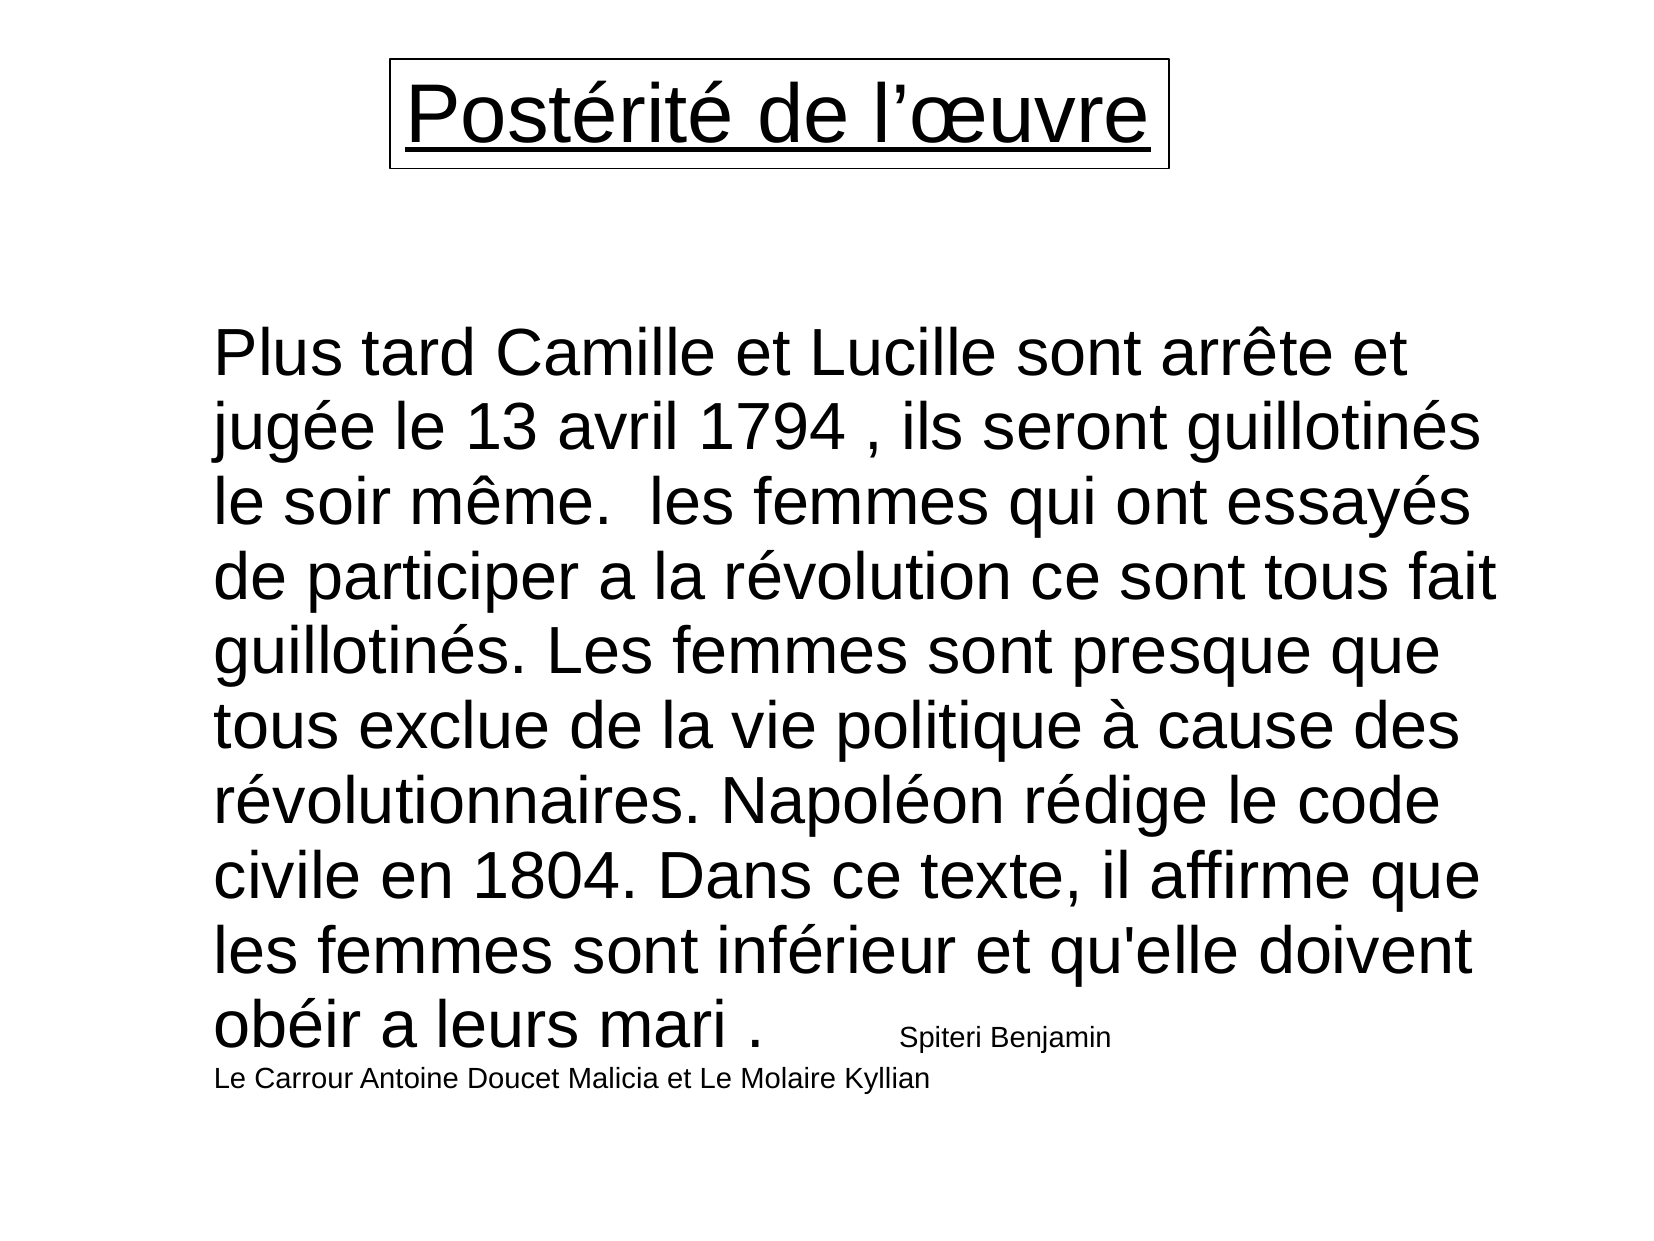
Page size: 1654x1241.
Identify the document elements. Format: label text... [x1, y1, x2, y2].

text_box Postérité de l’œuvre [389, 58, 1170, 167]
text_box Plus tard Camille et Lucille sont arrête et jugée le 13 avril 1794 , ils seront guillotinés le soir même. les femmes qui ont essayés de participer a la révolution ce sont tous fait guillotinés. Les femmes sont presque que tous exclue de la vie politique à cause des révolutionnaires. Napoléon rédige le code civile en 1804. Dans ce texte, il affirme que les femmes sont inférieur et qu'elle doivent obéir a leurs mari . Spiteri Benjamin Le Carrour Antoine Doucet Malicia et Le Molaire Kyllian [199, 307, 1560, 1123]
